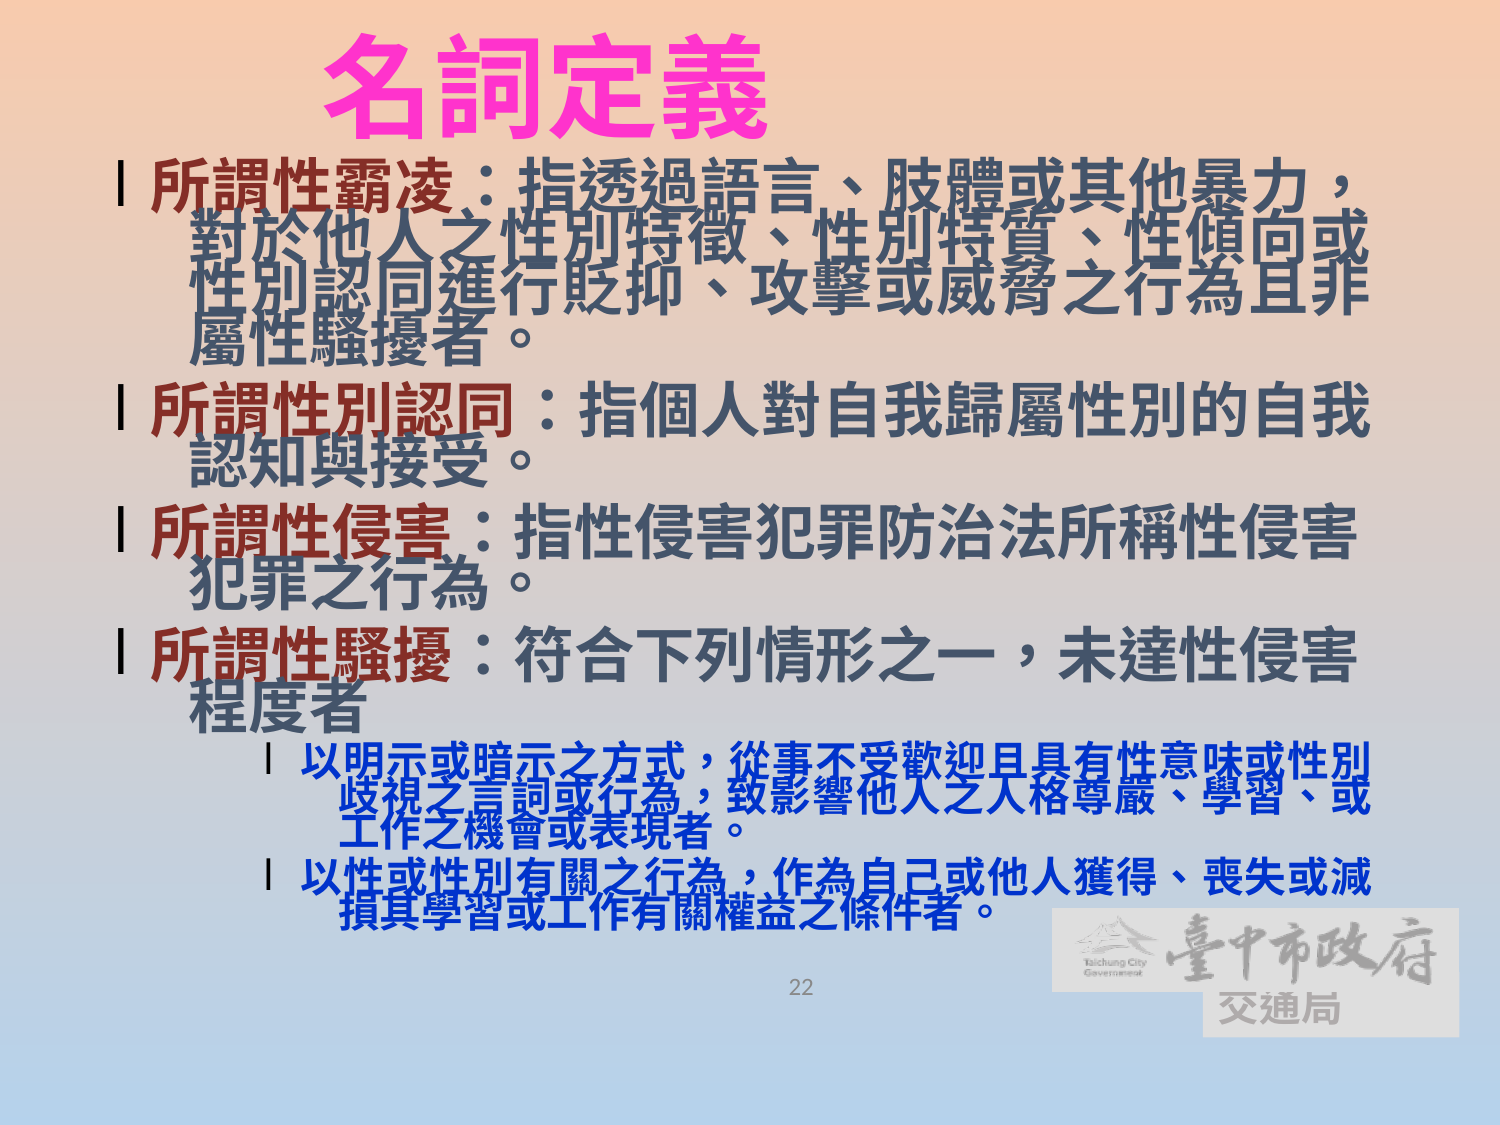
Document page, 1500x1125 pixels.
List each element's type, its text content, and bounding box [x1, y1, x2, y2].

list 所謂性霸凌：指透過語言、肢體或其他暴力，對於他人之性別特徵、性別特質、性傾向或性別認同進行貶抑、攻擊或威脅之行為且非屬性騷擾者。 所謂性別認同：指個人對自我歸屬性別的自我認知與接受。 所謂性侵害：指性侵害犯罪防治法所稱性侵害犯罪之行為。 所謂性騷擾：符合下列情形之一，未達性侵害程度者 以明示或暗示之方式，從事不受歡迎且具有性意味或性別歧視之言詞或行為，致影響他人之人格尊嚴、學習、或工作之機會或表現者。 以性或性別有關之行為，作為自己或他人獲得、喪失或減損其學習或工作有關權益之條件者。 [98, 160, 1388, 996]
title 名詞定義 [66, 16, 1026, 161]
text_box 22 [773, 944, 886, 1027]
